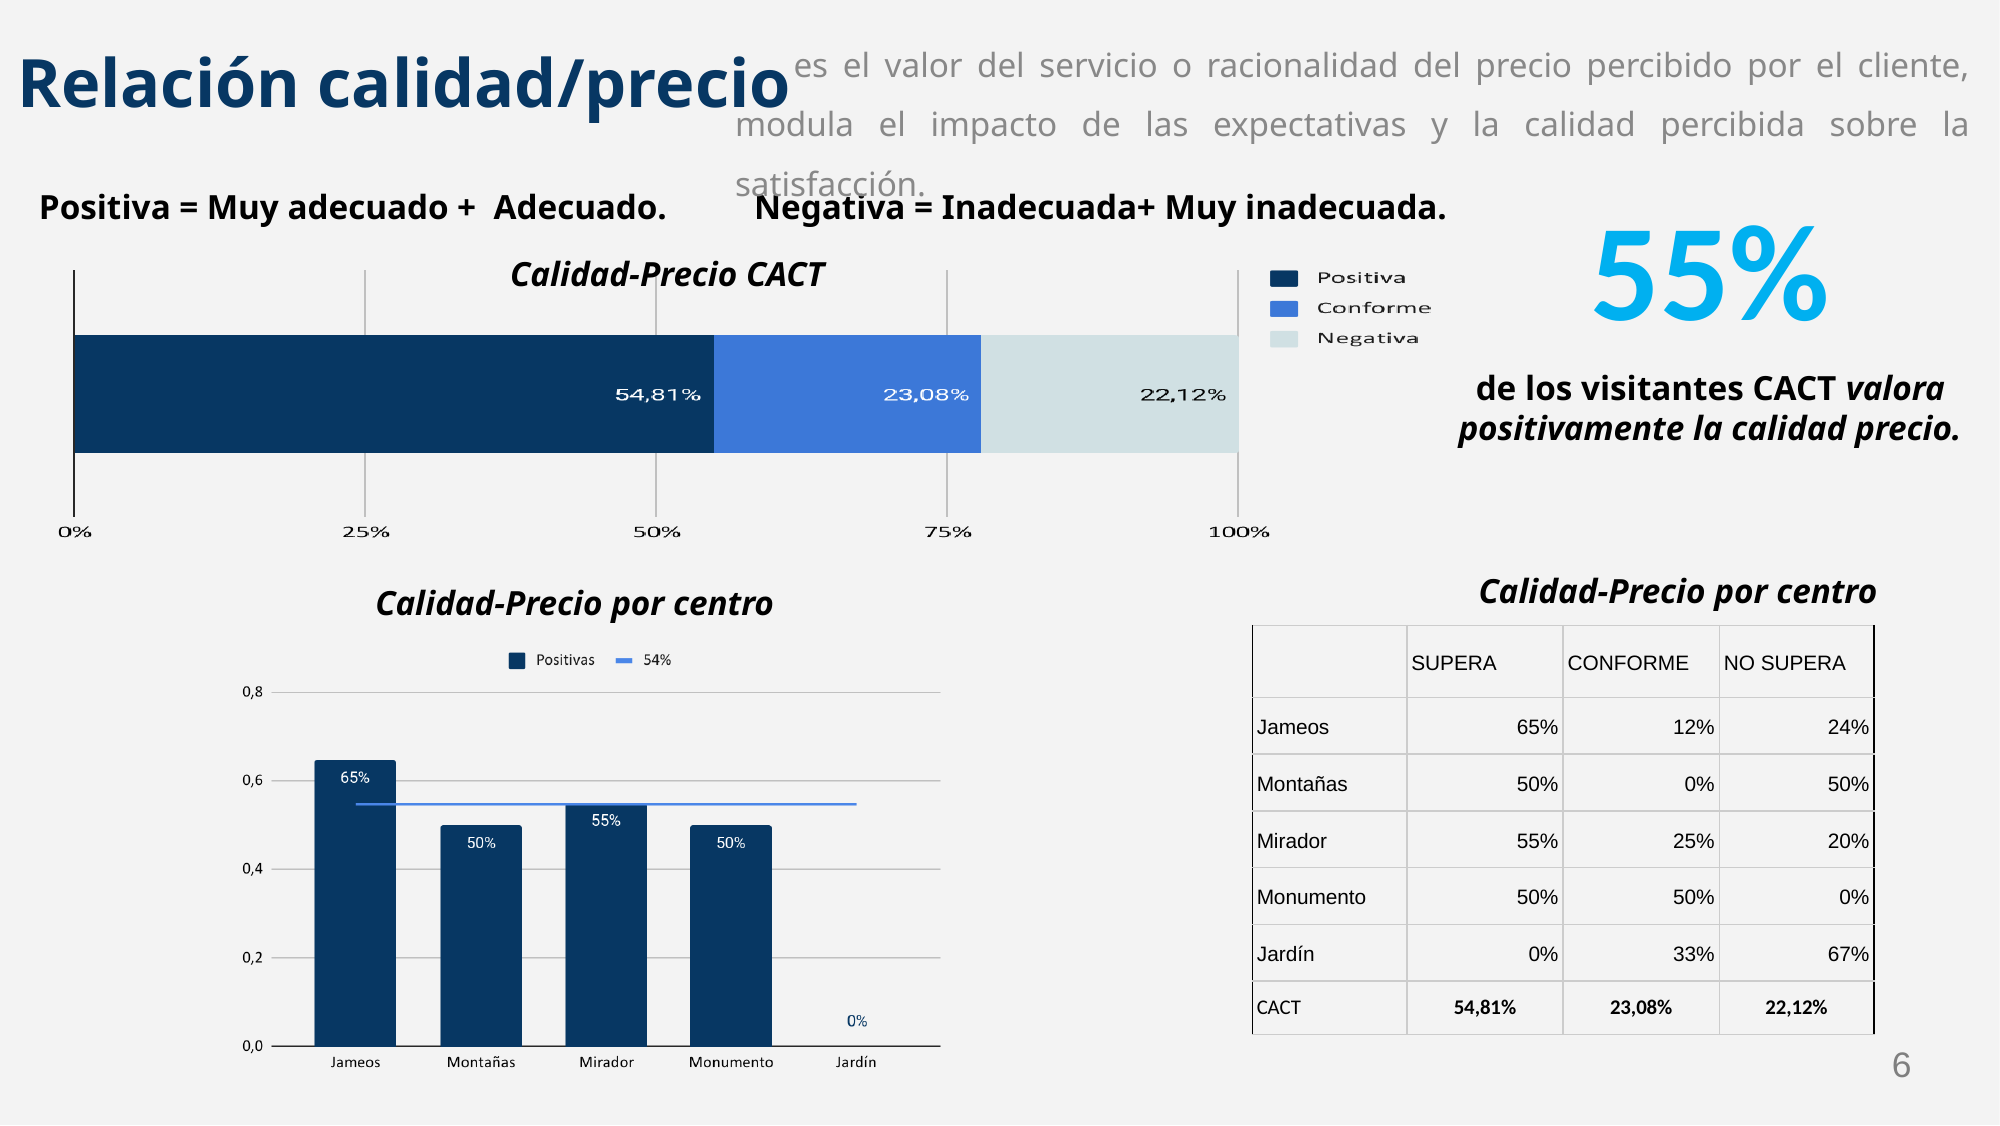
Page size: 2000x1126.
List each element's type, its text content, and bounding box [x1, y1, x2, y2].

table_cell 65% [1408, 698, 1562, 753]
table_header NO SUPERA [1720, 626, 1873, 697]
table_cell 50% [1720, 755, 1873, 810]
table_cell 24% [1720, 698, 1873, 753]
table_cell 33% [1564, 925, 1719, 980]
table_cell 50% [1408, 868, 1562, 924]
text_box 55% [1558, 271, 1863, 358]
table_cell Jameos [1253, 698, 1406, 753]
table_cell Monumento [1253, 868, 1406, 924]
text_box Positiva = Muy adecuado + Adecuado. Negativa = Inadecuada+ Muy inadecuada. [38, 164, 706, 248]
text_box Calidad-Precio CACT [438, 246, 896, 302]
table_cell 54,81% [1408, 982, 1562, 1034]
table_cell 0% [1408, 925, 1562, 980]
table_cell Jardín [1253, 925, 1406, 980]
table_header CONFORME [1564, 626, 1719, 697]
picture [215, 629, 964, 1094]
text_box Relación calidad/precio [0, 0, 1874, 121]
table_cell 67% [1720, 925, 1873, 980]
table_cell CACT [1253, 982, 1406, 1034]
table_cell 23,08% [1564, 982, 1719, 1034]
table_cell 20% [1720, 812, 1873, 867]
picture [50, 255, 1458, 556]
table_cell Mirador [1253, 812, 1406, 867]
table_header [1253, 626, 1406, 697]
table_cell 0% [1720, 868, 1873, 924]
slide_number <number> [1462, 1033, 1930, 1094]
table_cell 22,12% [1720, 982, 1873, 1034]
table_cell 25% [1564, 812, 1719, 867]
text_box Calidad-Precio por centro [1449, 562, 1907, 619]
text_box Calidad-Precio por centro [346, 574, 804, 629]
table_cell Montañas [1253, 755, 1406, 810]
table_cell 0% [1564, 755, 1719, 810]
table_cell 12% [1564, 698, 1719, 753]
table_header SUPERA [1408, 626, 1562, 697]
table_cell 50% [1564, 868, 1719, 924]
text_box de los visitantes CACT valora positivamente la calidad precio. [1421, 360, 2000, 575]
table_cell 55% [1408, 812, 1562, 867]
text_box es el valor del servicio o racionalidad del precio percibido por el cliente, modula el impacto de las expectativas y la calidad percibida sobre la satisfacción. [706, 23, 2000, 271]
table_cell 50% [1408, 755, 1562, 810]
